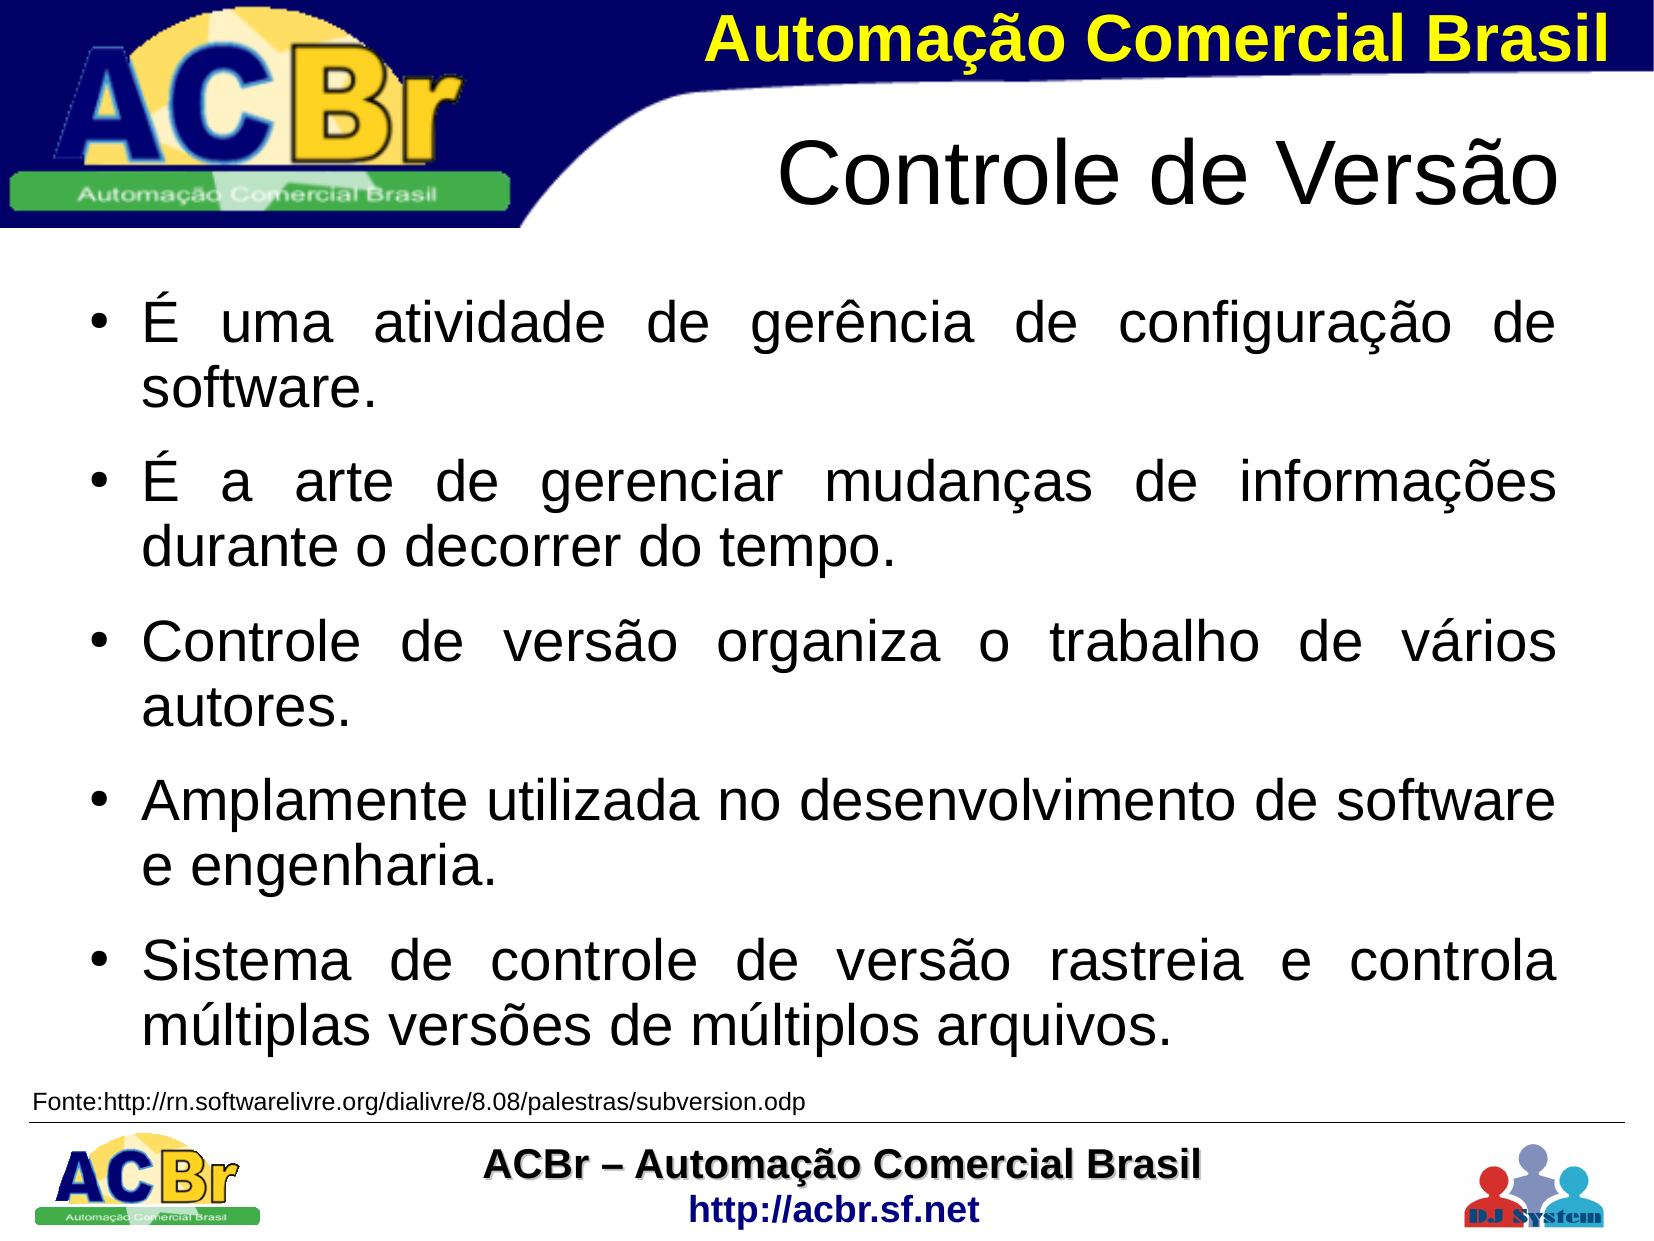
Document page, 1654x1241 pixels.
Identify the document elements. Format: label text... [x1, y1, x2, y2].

title Controle de Versão [767, 121, 1571, 224]
picture [1463, 1144, 1607, 1229]
picture [0, 0, 1654, 228]
list É uma atividade de gerência de configuração de software. É a arte de gerenciar mudanças de informações durante o decorrer do tempo. Controle de versão organiza o trabalho de vários autores. Amplamente utilizada no desenvolvimento de software e engenharia. Sistema de controle de versão rastreia e controla múltiplas versões de múltiplos arquivos. [70, 289, 1560, 1108]
picture [33, 1131, 261, 1228]
text_box Fonte:http://rn.softwarelivre.org/dialivre/8.08/palestras/subversion.odp [17, 1080, 822, 1124]
